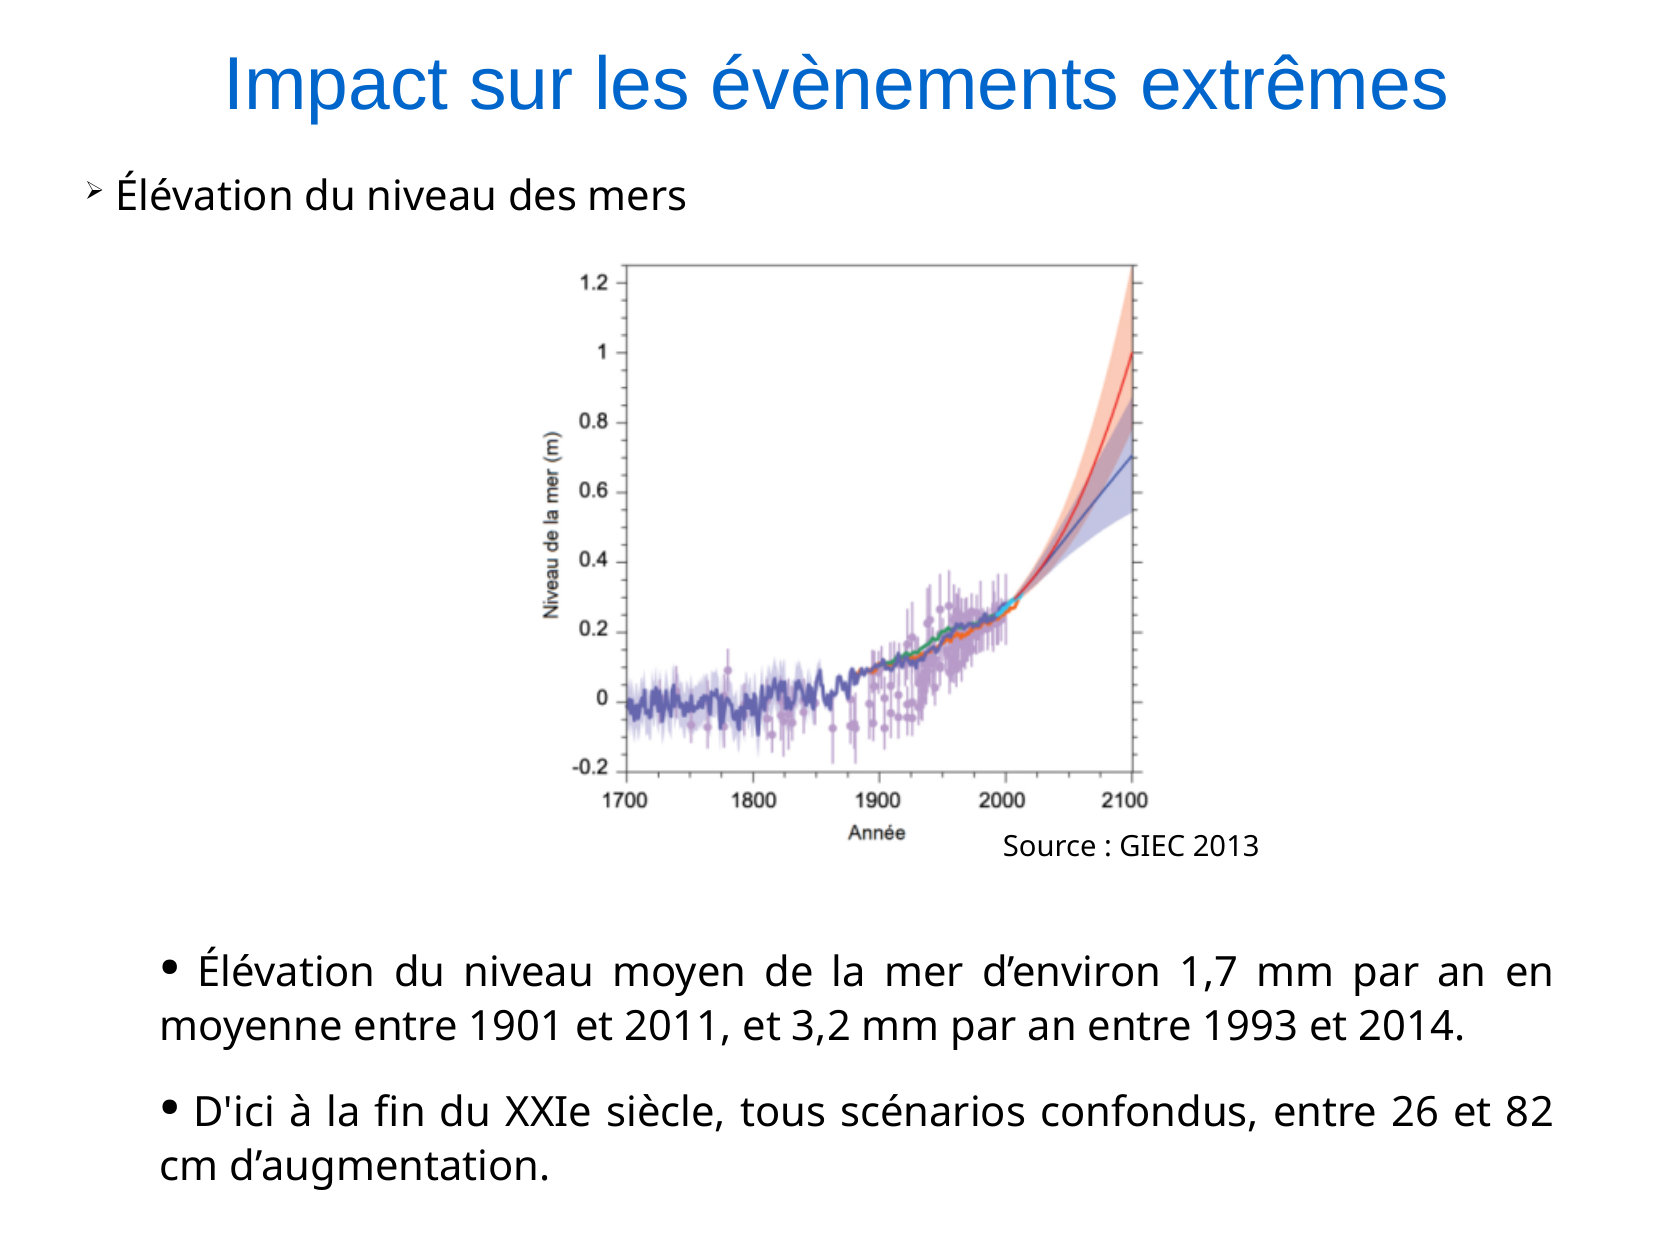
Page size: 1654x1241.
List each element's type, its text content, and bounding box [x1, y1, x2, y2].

picture [530, 233, 1171, 851]
text_box Impact sur les évènements extrêmes [68, 26, 1605, 127]
text_box Élévation du niveau des mers Élévation du niveau moyen de la mer d’environ 1,7 mm par an en moyenne entre 1901 et 2011, et 3,2 mm par an entre 1993 et 2014. D'ici à la fin du XXIe siècle, tous scénarios confondus, entre 26 et 82 cm d’augmentation. [70, 160, 1570, 1192]
text_box Source : GIEC 2013 [974, 818, 1494, 897]
